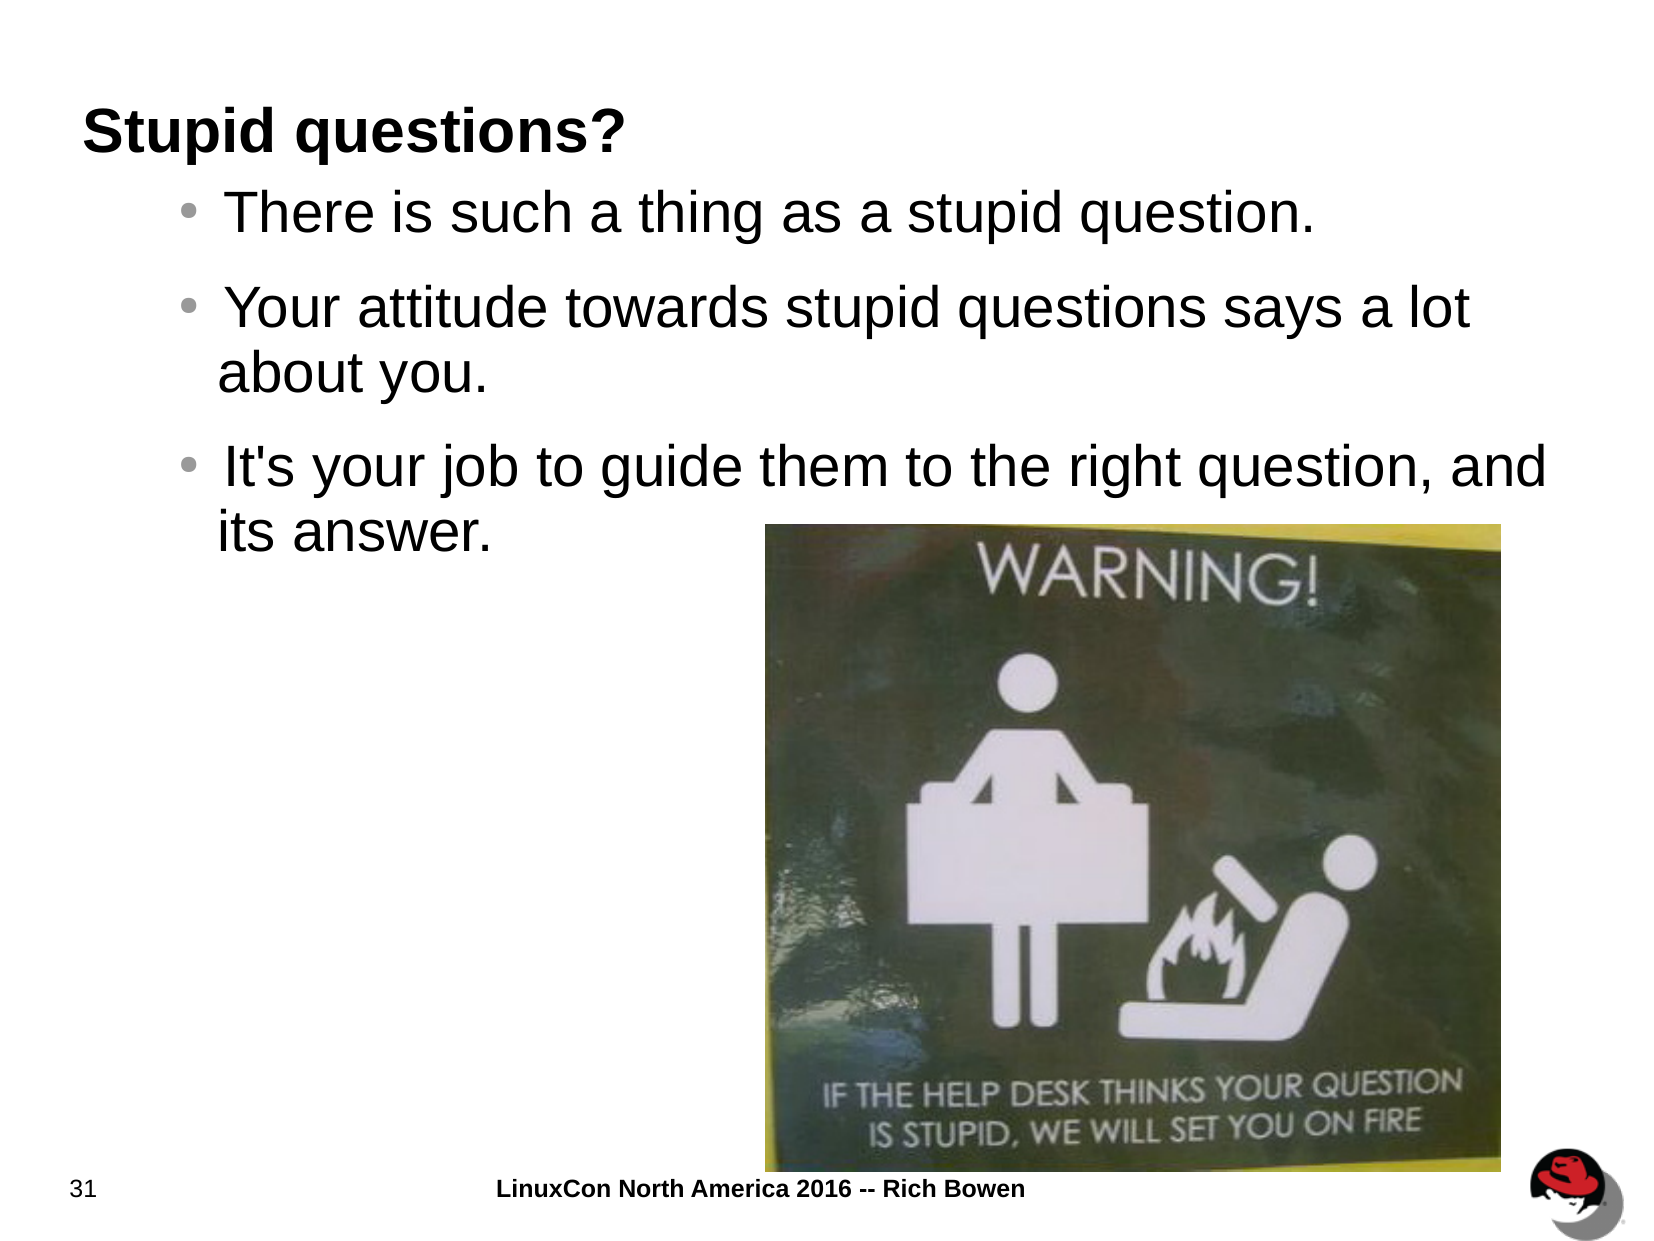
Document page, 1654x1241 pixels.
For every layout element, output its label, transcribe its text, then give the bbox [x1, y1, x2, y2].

title Stupid questions? [82, 37, 1571, 226]
picture [765, 524, 1501, 1172]
list There is such a thing as a stupid question. Your attitude towards stupid questions says a lot about you. It's your job to guide them to the right question, and its answer. [86, 180, 1576, 1039]
picture [1529, 1146, 1613, 1224]
